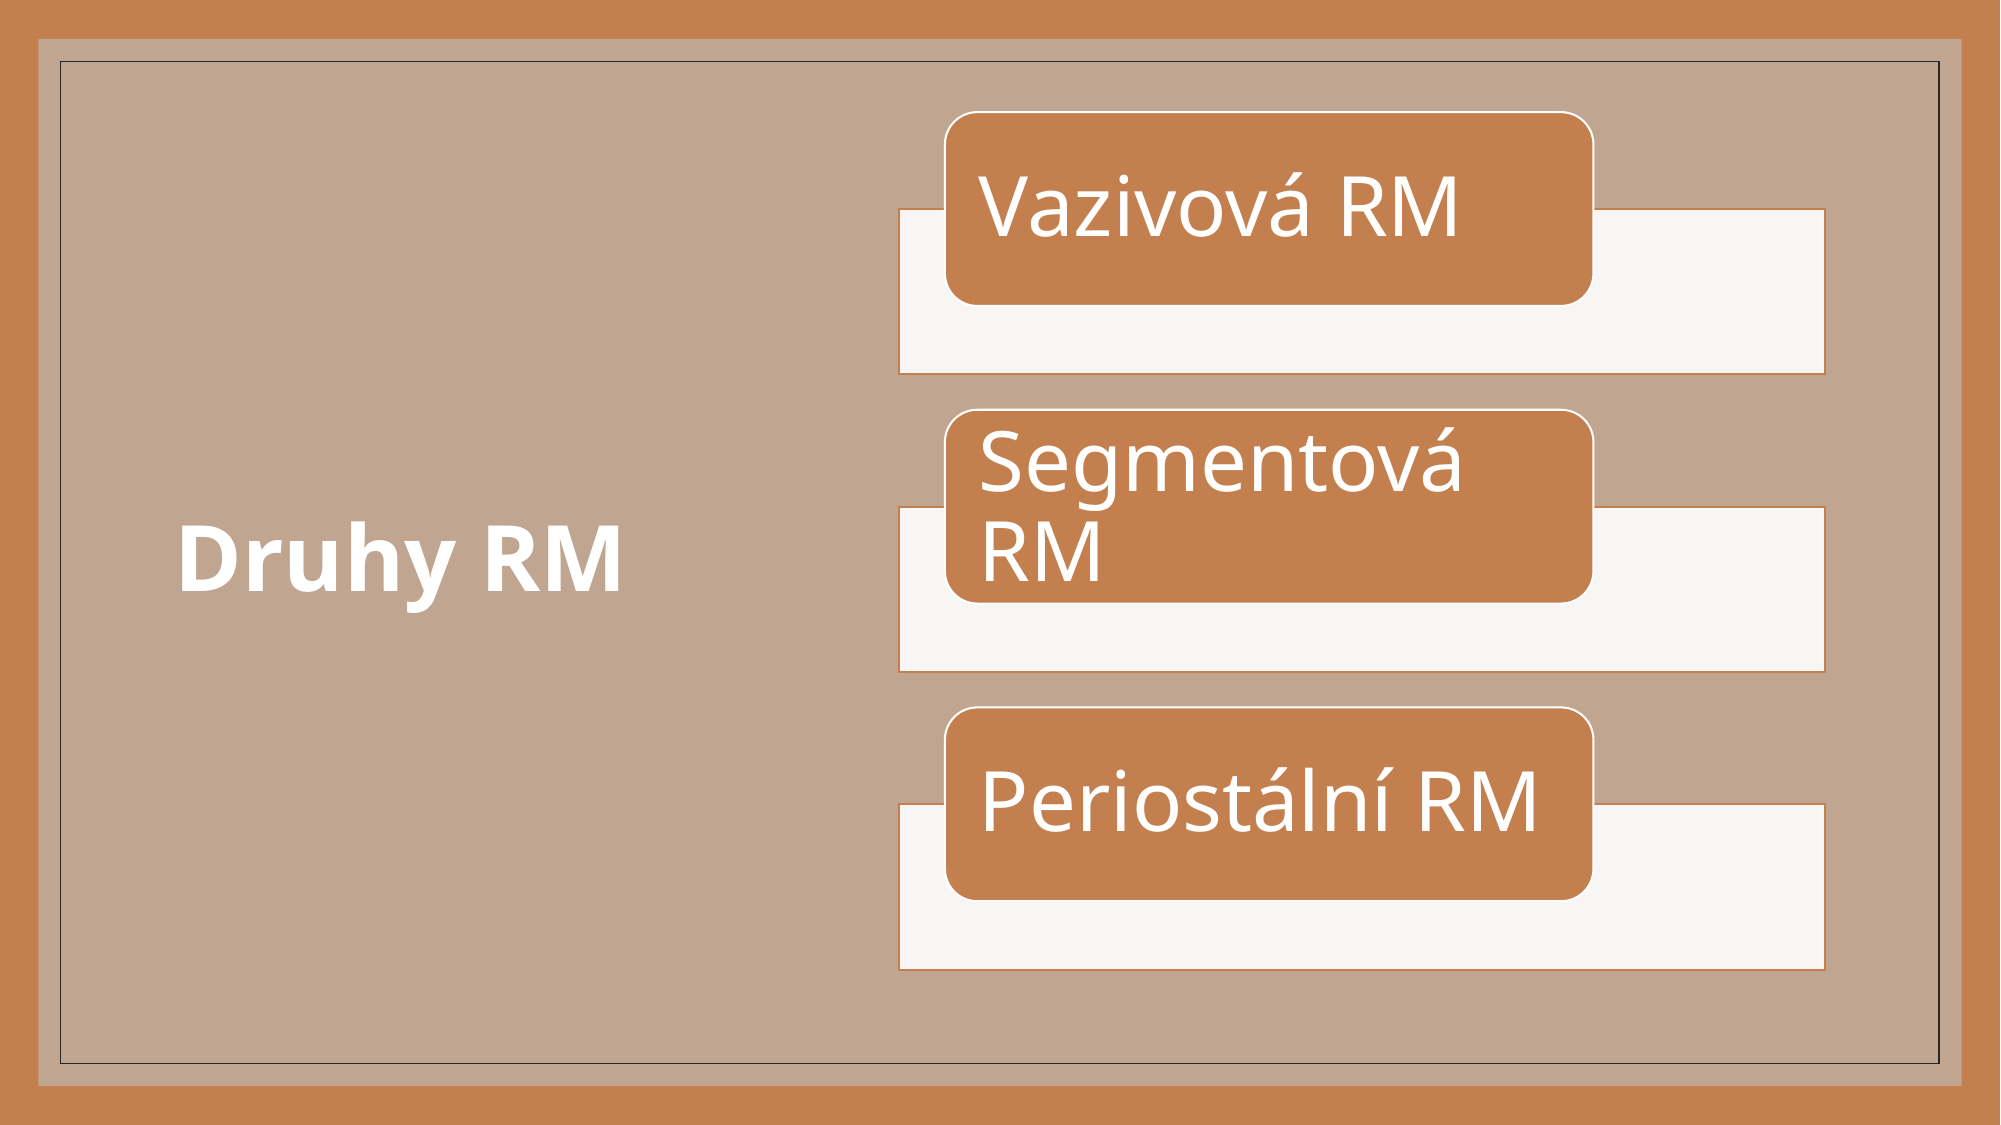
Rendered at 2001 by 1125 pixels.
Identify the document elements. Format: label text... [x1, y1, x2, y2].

text_box [899, 209, 1825, 374]
text_box [899, 804, 1825, 970]
title Druhy RM [110, 143, 692, 980]
text_box [899, 507, 1825, 672]
text_box Periostální RM [944, 707, 1594, 902]
text_box Segmentová RM [944, 409, 1594, 604]
text_box Vazivová RM [944, 112, 1594, 306]
